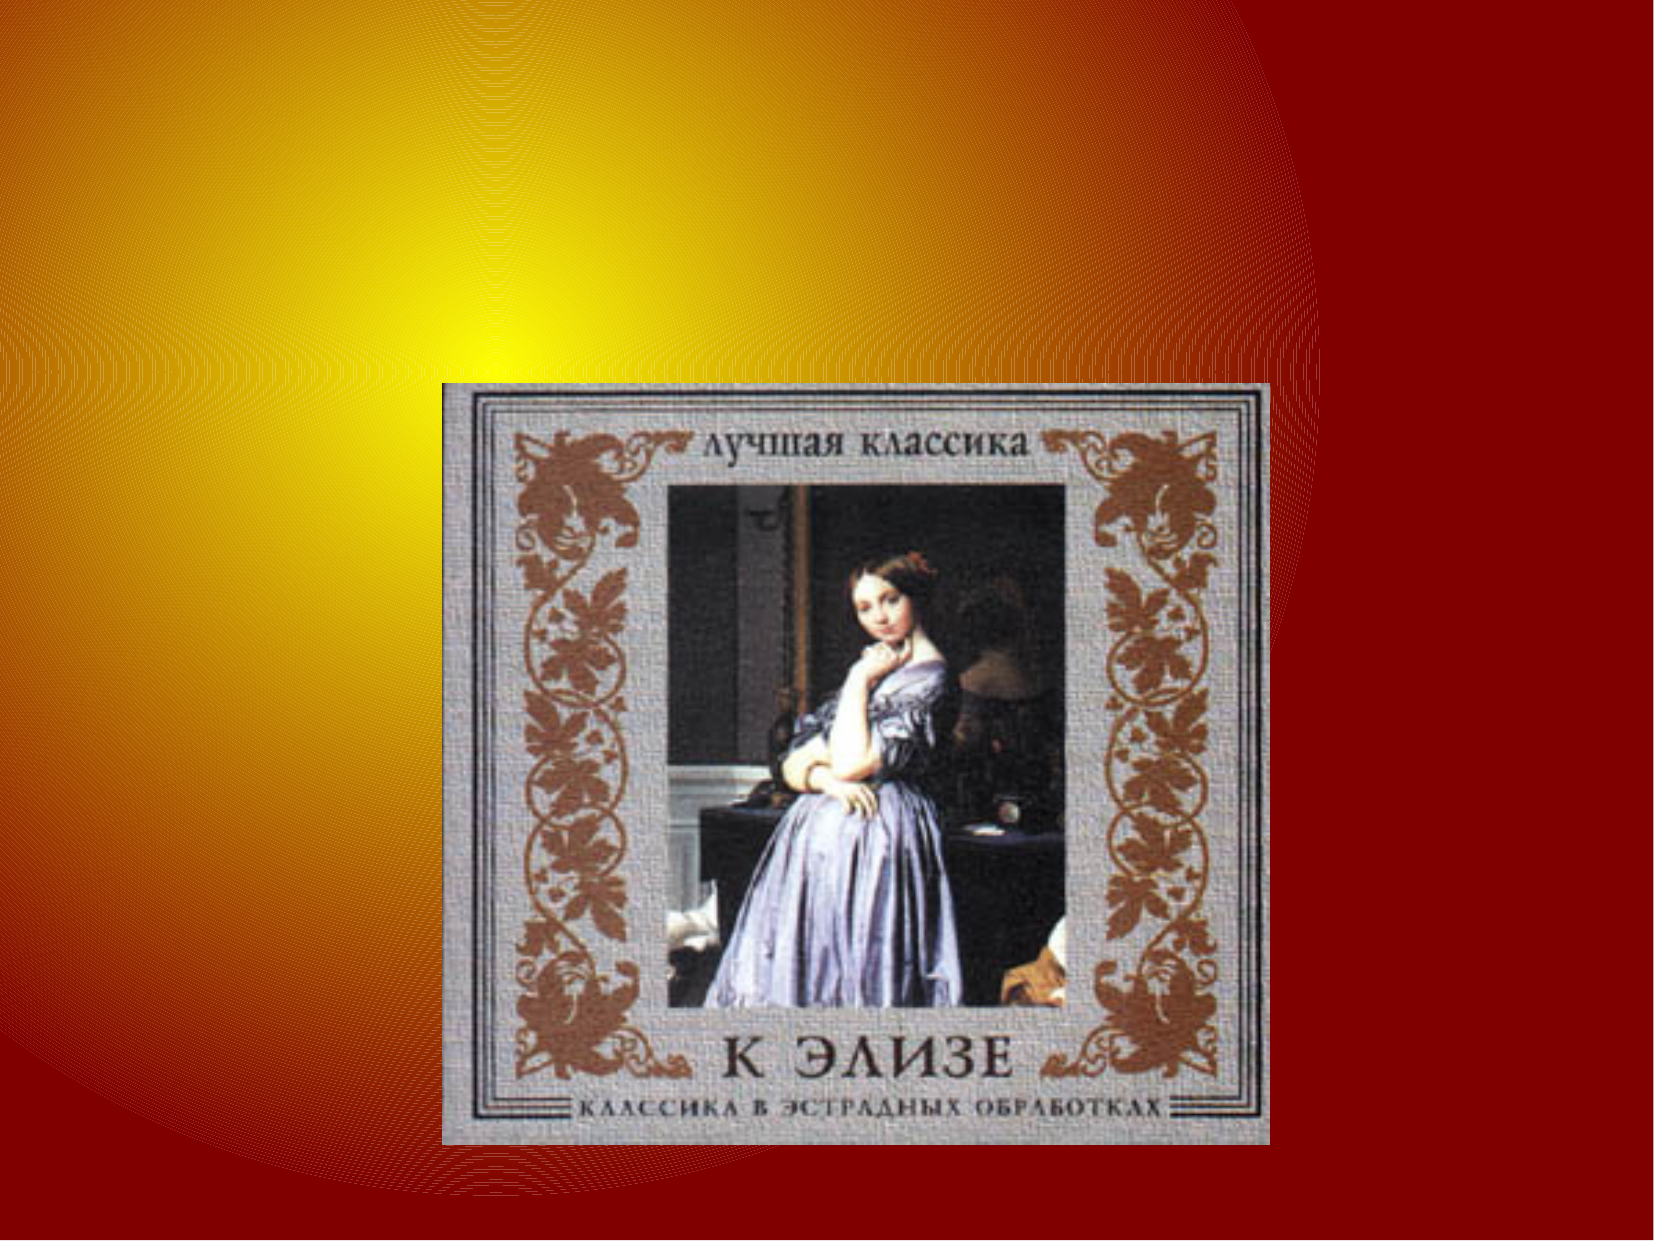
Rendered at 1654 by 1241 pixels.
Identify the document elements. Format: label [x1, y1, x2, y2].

picture [442, 383, 1270, 1145]
